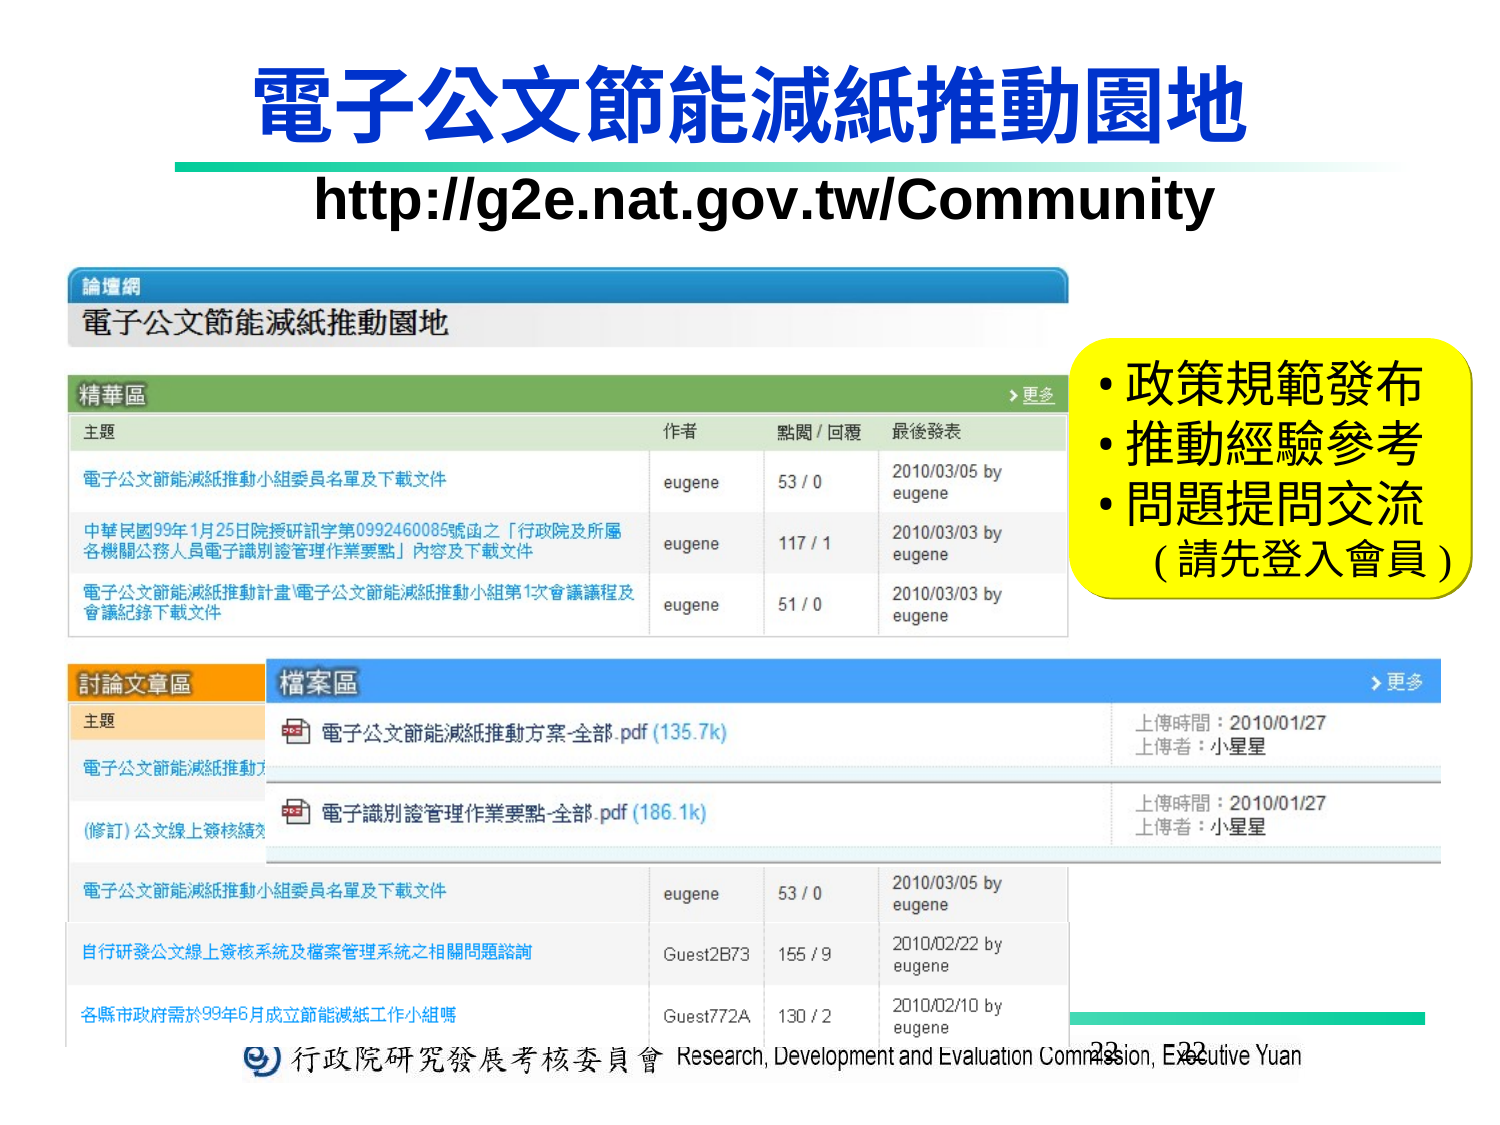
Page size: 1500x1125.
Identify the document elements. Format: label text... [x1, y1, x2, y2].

picture [64, 263, 1441, 1047]
title 電子公文節能減紙推動園地 http://g2e.nat.gov.tw/Community [112, 31, 1388, 256]
text_box [1074, 1012, 1476, 1101]
text_box 政策規範發布 推動經驗參考 問題提問交流 (請先登入會員) [1069, 338, 1471, 598]
